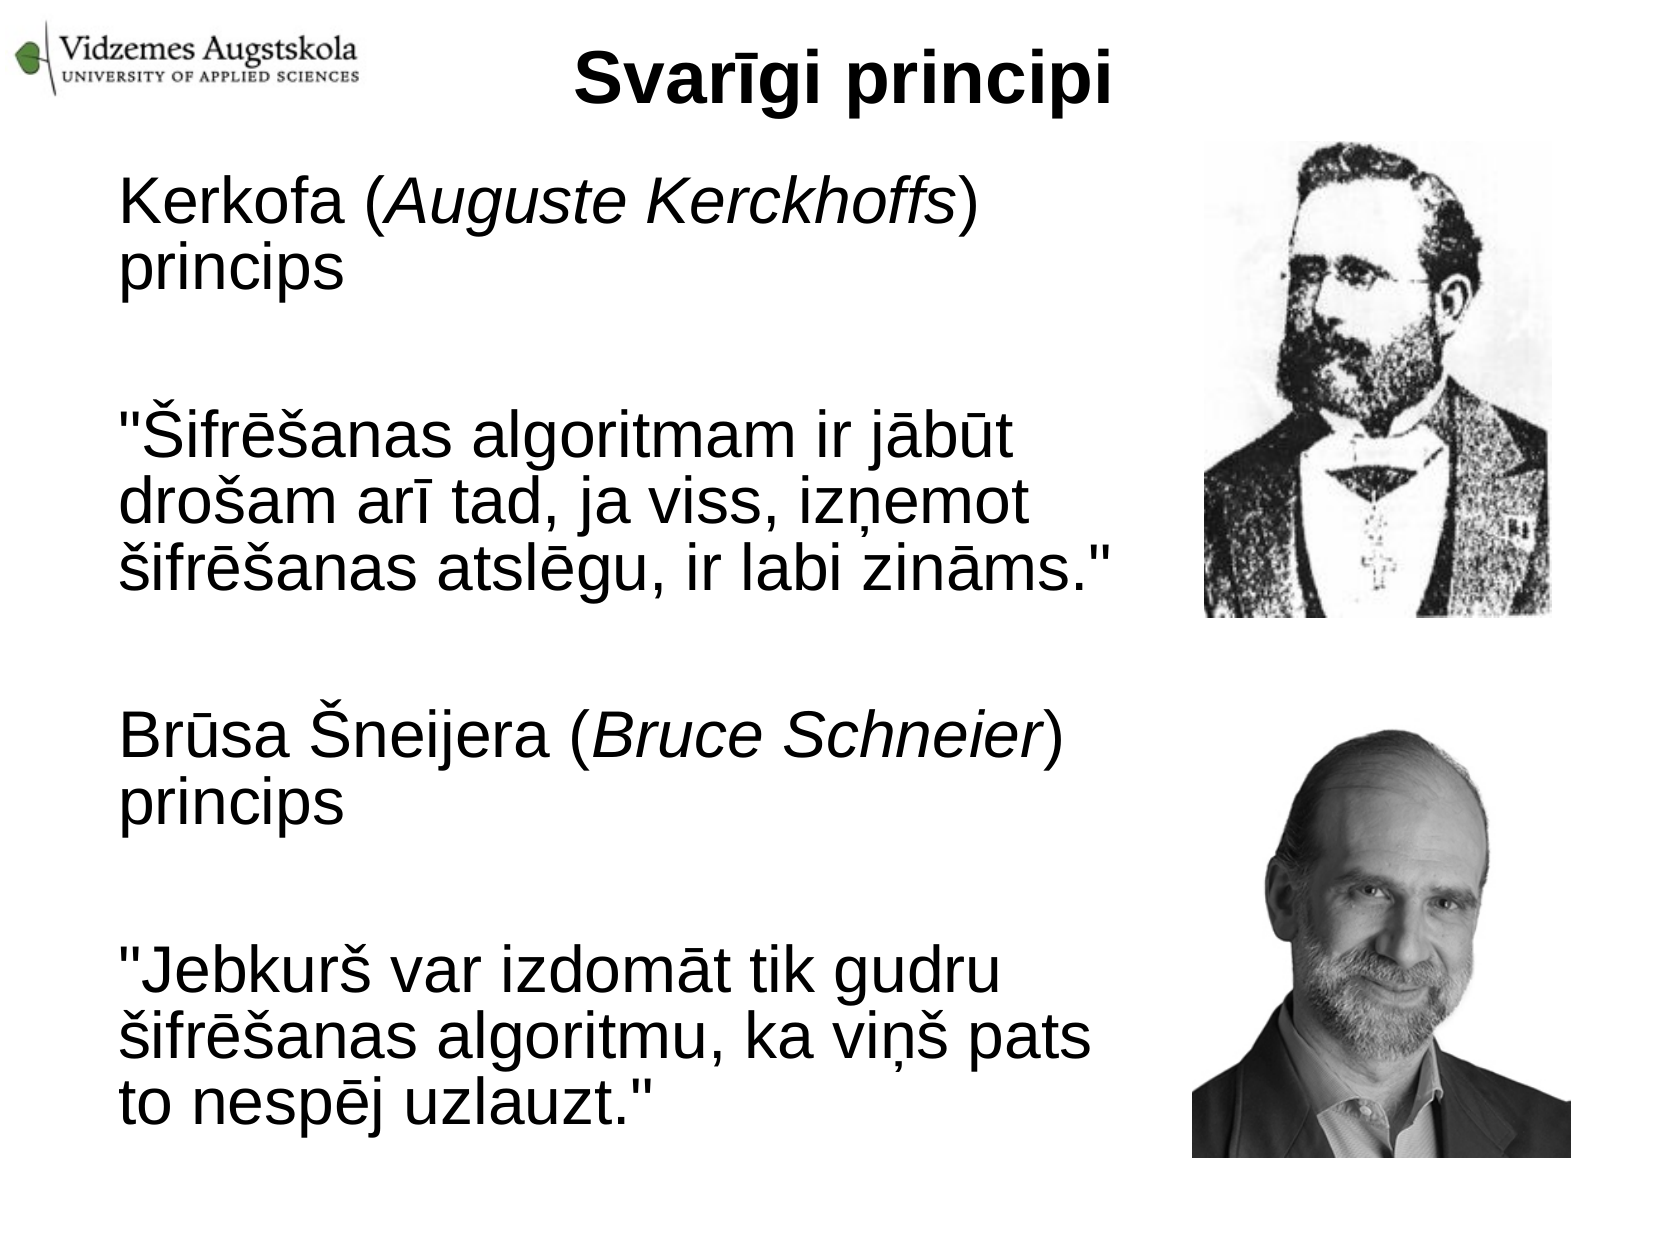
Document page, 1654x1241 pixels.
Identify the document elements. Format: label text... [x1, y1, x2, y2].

picture [5, 2, 368, 113]
picture [1204, 141, 1552, 618]
list Kerkofa (Auguste Kerckhoffs) princips "Šifrēšanas algoritmam ir jābūt drošam arī tad, ja viss, izņemot šifrēšanas atslēgu, ir labi zināms." Brūsa Šneijera (Bruce Schneier) princips "Jebkurš var izdomāt tik gudru šifrēšanas algoritmu, ka viņš pats to nespēj uzlauzt." [118, 165, 1123, 1146]
picture [1192, 716, 1571, 1158]
title Svarīgi principi [141, 35, 1548, 126]
